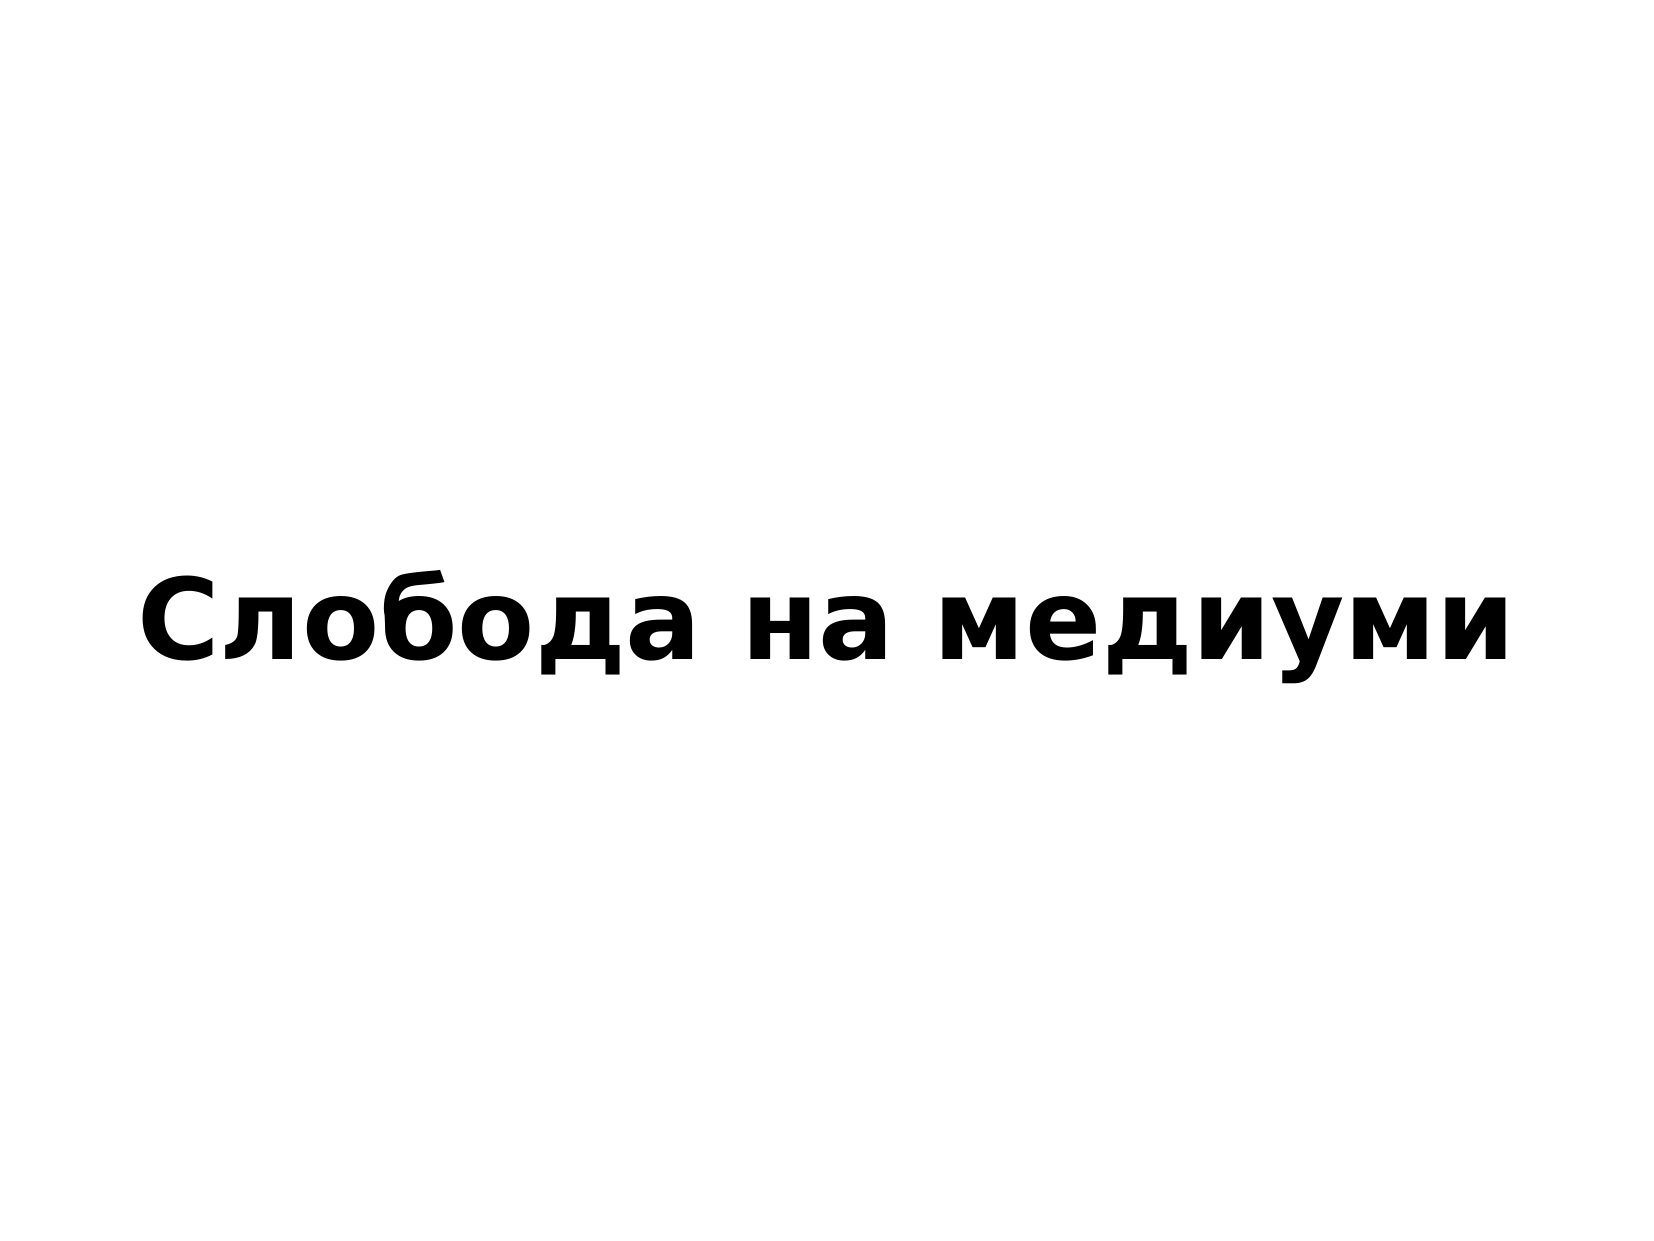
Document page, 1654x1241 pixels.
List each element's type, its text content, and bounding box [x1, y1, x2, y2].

subtitle Слобода на медиуми [0, 0, 1654, 1241]
